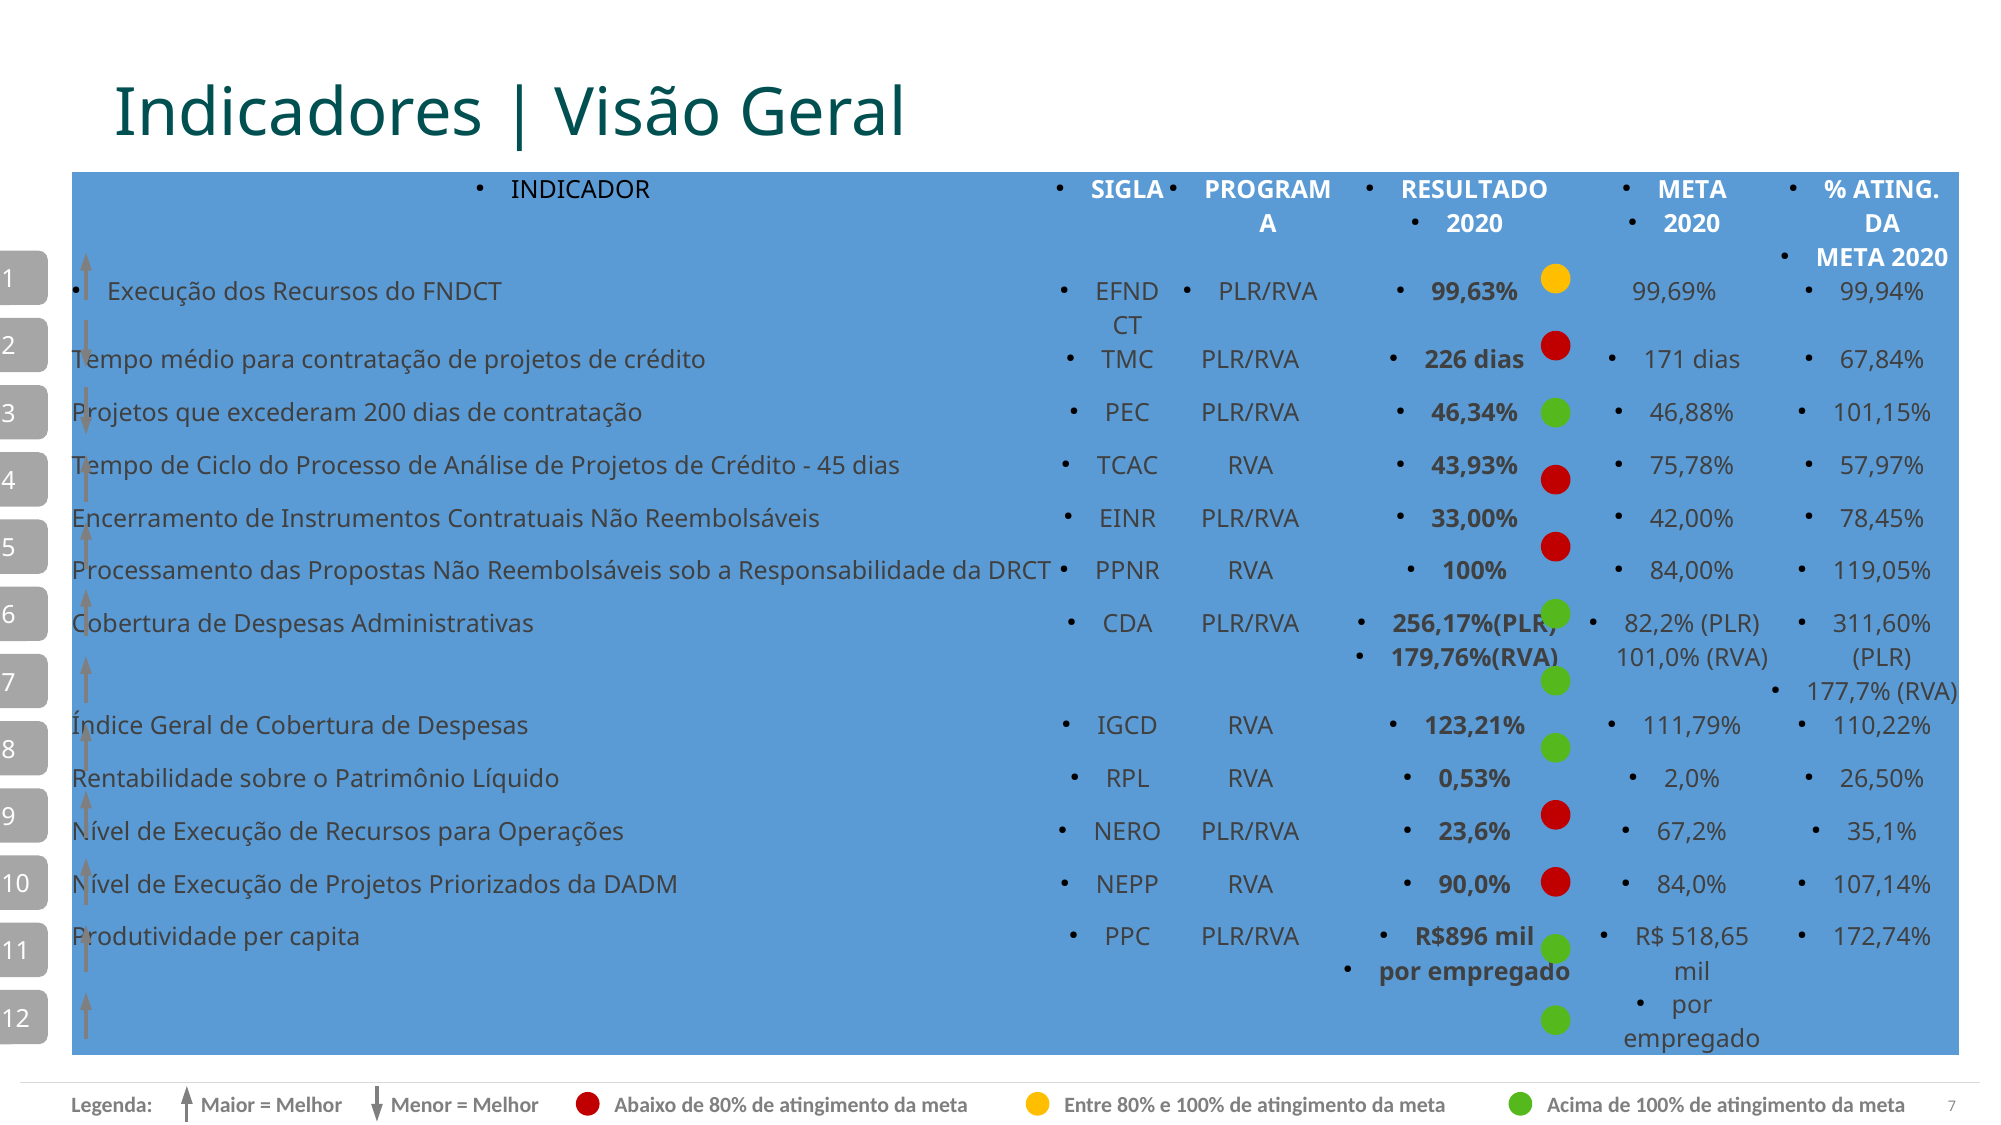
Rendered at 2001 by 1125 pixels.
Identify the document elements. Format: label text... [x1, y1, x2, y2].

table_cell 67,2% [1579, 814, 1770, 866]
table_cell 46,88% [1579, 395, 1770, 447]
text_box Menor = Melhor [376, 1083, 555, 1124]
text_box [1540, 934, 1571, 964]
table_cell RVA [1166, 447, 1335, 500]
table_cell 42,00% [1579, 500, 1770, 553]
table_header RESULTADO 2020 [1335, 172, 1579, 274]
text_box [1025, 1091, 1049, 1116]
text_box 4 [0, 452, 48, 507]
table_cell 57,97% [1770, 447, 1959, 500]
table_cell R$ 518,65 mil por empregado [1579, 919, 1770, 1055]
table_cell R$896 mil por empregado [1335, 919, 1579, 1055]
text_box 5 [0, 519, 48, 574]
table_cell NERO [1054, 814, 1166, 866]
text_box 11 [0, 922, 48, 978]
table_cell 67,84% [1770, 342, 1959, 395]
table_cell 99,63% [1335, 274, 1579, 342]
table_cell PLR/RVA [1166, 274, 1335, 342]
table_cell PLR/RVA [1166, 919, 1335, 1055]
table_cell Encerramento de Instrumentos Contratuais Não Reembolsáveis [72, 500, 1054, 553]
text_box [1540, 598, 1571, 629]
table_cell TCAC [1054, 447, 1166, 500]
table_cell 111,79% [1579, 708, 1770, 761]
table_cell 100% [1335, 553, 1579, 606]
text_box Entre 80% e 100% de atingimento da meta [1049, 1083, 1462, 1124]
table_cell RVA [1166, 553, 1335, 606]
table_cell TMC [1054, 342, 1166, 395]
table_cell RVA [1166, 708, 1335, 761]
table_cell 101,15% [1770, 395, 1959, 447]
table_cell 123,21% [1335, 708, 1579, 761]
table_cell 119,05% [1770, 553, 1959, 606]
table_cell 84,0% [1579, 866, 1770, 919]
table_cell Processamento das Propostas Não Reembolsáveis sob a Responsabilidade da DRCT [72, 553, 1054, 606]
table_cell NEPP [1054, 866, 1166, 919]
table_cell RVA [1166, 866, 1335, 919]
text_box [1540, 867, 1571, 897]
text_box 8 [0, 721, 48, 776]
table_cell 26,50% [1770, 761, 1959, 814]
table_cell 84,00% [1579, 553, 1770, 606]
text_box [1540, 1005, 1571, 1035]
table_cell 99,69% [1579, 274, 1770, 342]
table_cell PPC [1054, 919, 1166, 1055]
table_cell RPL [1054, 761, 1166, 814]
text_box 3 [0, 385, 48, 440]
text_box 10 [0, 855, 48, 910]
table_cell Índice Geral de Cobertura de Despesas [72, 708, 1054, 761]
table_cell 33,00% [1335, 500, 1579, 553]
table_cell 2,0% [1579, 761, 1770, 814]
table_cell PLR/RVA [1166, 814, 1335, 866]
table_cell PLR/RVA [1166, 500, 1335, 553]
text_box [1540, 665, 1571, 696]
table_cell 82,2% (PLR) 101,0% (RVA) [1579, 606, 1770, 708]
table_cell 226 dias [1335, 342, 1579, 395]
table_cell 107,14% [1770, 866, 1959, 919]
table_cell Tempo médio para contratação de projetos de crédito [72, 342, 1054, 395]
table_cell 311,60% (PLR) 177,7% (RVA) [1770, 606, 1959, 708]
text_box Abaixo de 80% de atingimento da meta [599, 1083, 984, 1124]
text_box [1540, 732, 1571, 763]
text_box Acima de 100% de atingimento da meta [1532, 1083, 1921, 1124]
text_box Maior = Melhor [186, 1083, 358, 1124]
text_box [1540, 531, 1571, 562]
title Indicadores | Visão Geral [99, 45, 1900, 172]
table_cell 256,17%(PLR) 179,76%(RVA) [1335, 606, 1579, 708]
text_box 6 [0, 586, 48, 642]
table_cell PLR/RVA [1166, 342, 1335, 395]
text_box [1508, 1091, 1532, 1116]
table_cell 90,0% [1335, 866, 1579, 919]
text_box [1540, 464, 1571, 495]
table_cell 0,53% [1335, 761, 1579, 814]
table_cell 110,22% [1770, 708, 1959, 761]
table_cell 75,78% [1579, 447, 1770, 500]
table_cell Produtividade per capita [72, 919, 1054, 1055]
table_cell 35,1% [1770, 814, 1959, 866]
text_box 2 [0, 317, 48, 373]
table_header PROGRAMA [1166, 172, 1335, 274]
text_box 12 [0, 989, 48, 1045]
text_box [1540, 330, 1571, 361]
text_box 1 [0, 250, 48, 306]
table_cell 99,94% [1770, 274, 1959, 342]
table_cell IGCD [1054, 708, 1166, 761]
table_header SIGLA [1054, 172, 1166, 274]
table_cell PLR/RVA [1166, 395, 1335, 447]
table_cell RVA [1166, 761, 1335, 814]
text_box [1540, 397, 1571, 428]
table_cell Nível de Execução de Projetos Priorizados da DADM [72, 866, 1054, 919]
table_cell Tempo de Ciclo do Processo de Análise de Projetos de Crédito - 45 dias [72, 447, 1054, 500]
table_cell Cobertura de Despesas Administrativas [72, 606, 1054, 708]
table_cell EFNDCT [1054, 274, 1166, 342]
table_header META 2020 [1579, 172, 1770, 274]
table_cell PEC [1054, 395, 1166, 447]
text_box 7 [0, 653, 48, 709]
table_cell 172,74% [1770, 919, 1959, 1055]
table_cell Nível de Execução de Recursos para Operações [72, 814, 1054, 866]
table_cell Projetos que excederam 200 dias de contratação [72, 395, 1054, 447]
table_cell PLR/RVA [1166, 606, 1335, 708]
table_cell 171 dias [1579, 342, 1770, 395]
table_cell EINR [1054, 500, 1166, 553]
text_box 9 [0, 788, 48, 843]
text_box Legenda: [56, 1083, 163, 1125]
text_box [1540, 800, 1571, 830]
table_cell Rentabilidade sobre o Patrimônio Líquido [72, 761, 1054, 814]
text_box [1540, 263, 1571, 294]
table_cell 43,93% [1335, 447, 1579, 500]
table_cell PPNR [1054, 553, 1166, 606]
table_cell 78,45% [1770, 500, 1959, 553]
table_cell 46,34% [1335, 395, 1579, 447]
table_header INDICADOR [72, 172, 1054, 274]
table_cell CDA [1054, 606, 1166, 708]
text_box [575, 1091, 599, 1116]
table_cell 23,6% [1335, 814, 1579, 866]
table_cell Execução dos Recursos do FNDCT [72, 274, 1054, 342]
table_header % ATING. DA META 2020 [1770, 172, 1959, 274]
